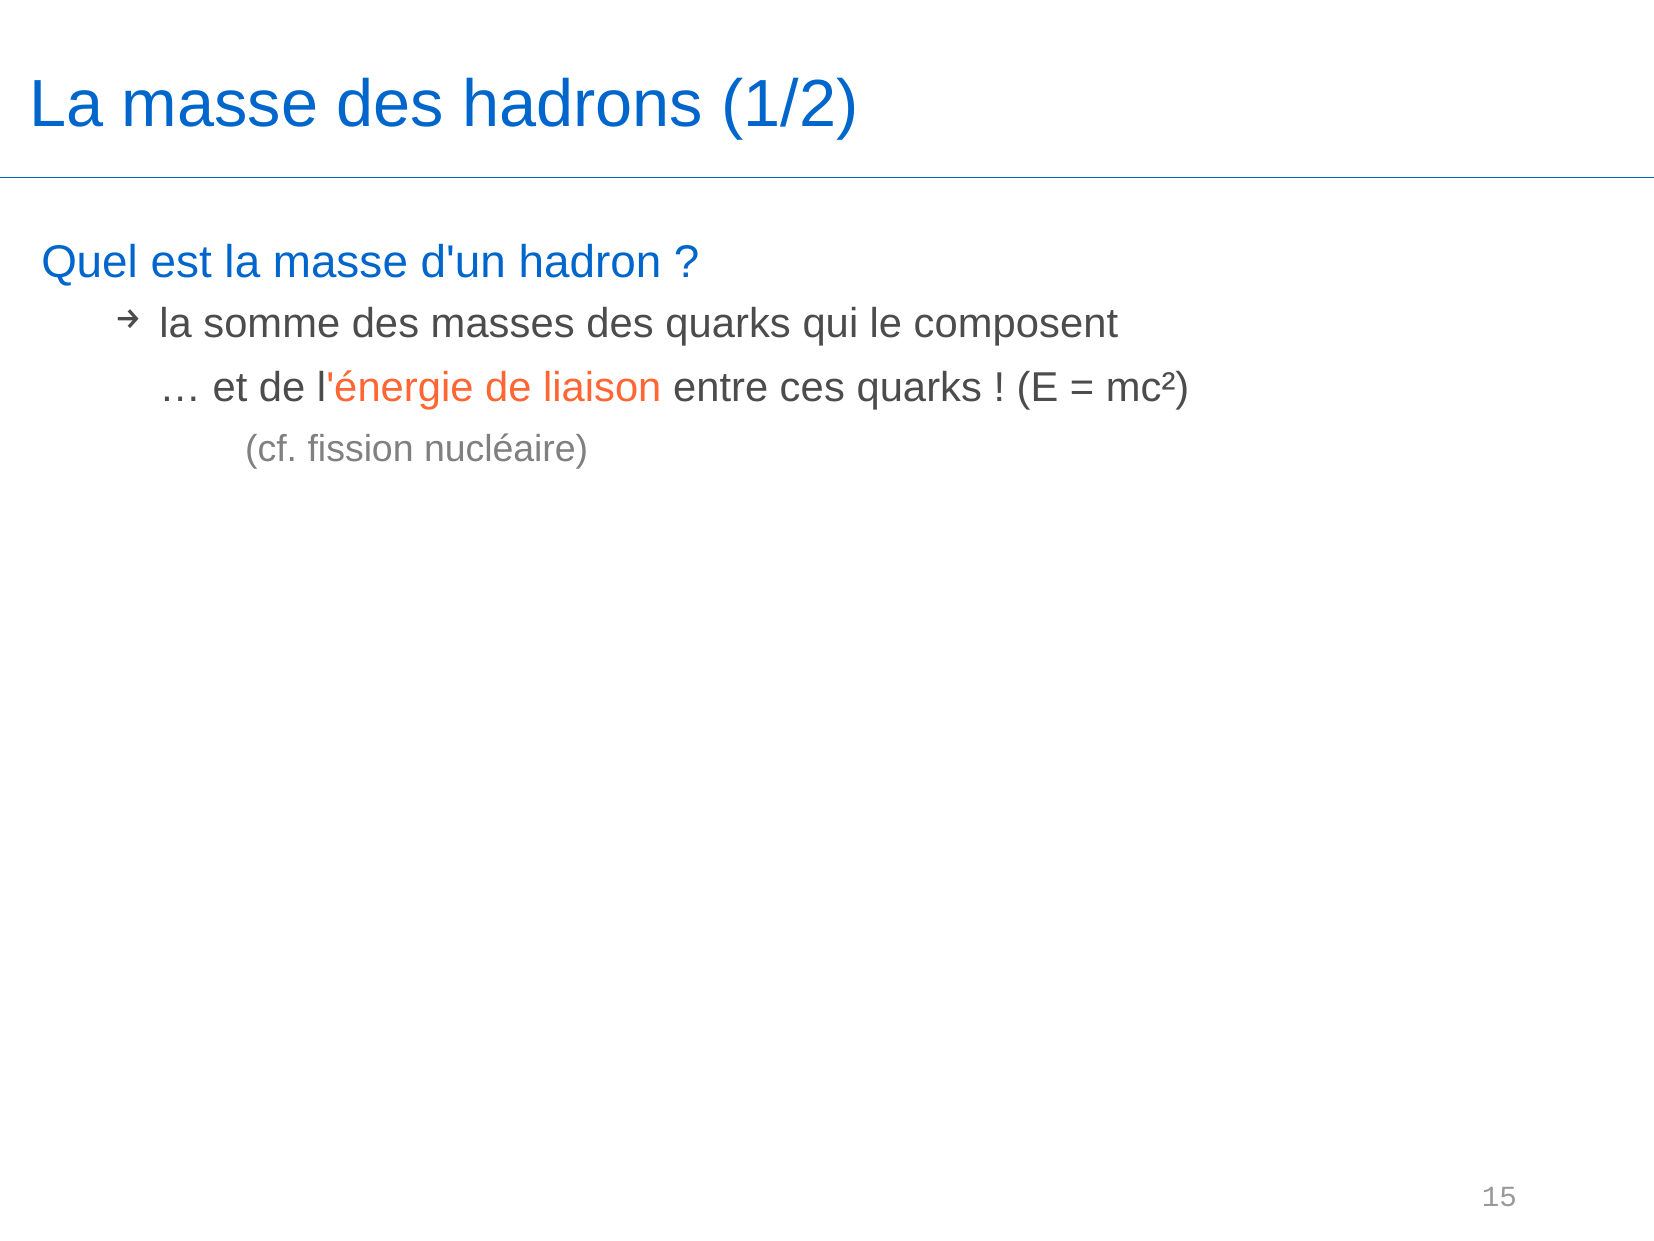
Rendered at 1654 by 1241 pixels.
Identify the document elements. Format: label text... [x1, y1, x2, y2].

title La masse des hadrons (1/2) [29, 29, 1625, 178]
list Quel est la masse d'un hadron ? la somme des masses des quarks qui le composent … et de l'énergie de liaison entre ces quarks ! (E = mc²) (cf. fission nucléaire) [41, 236, 1453, 474]
